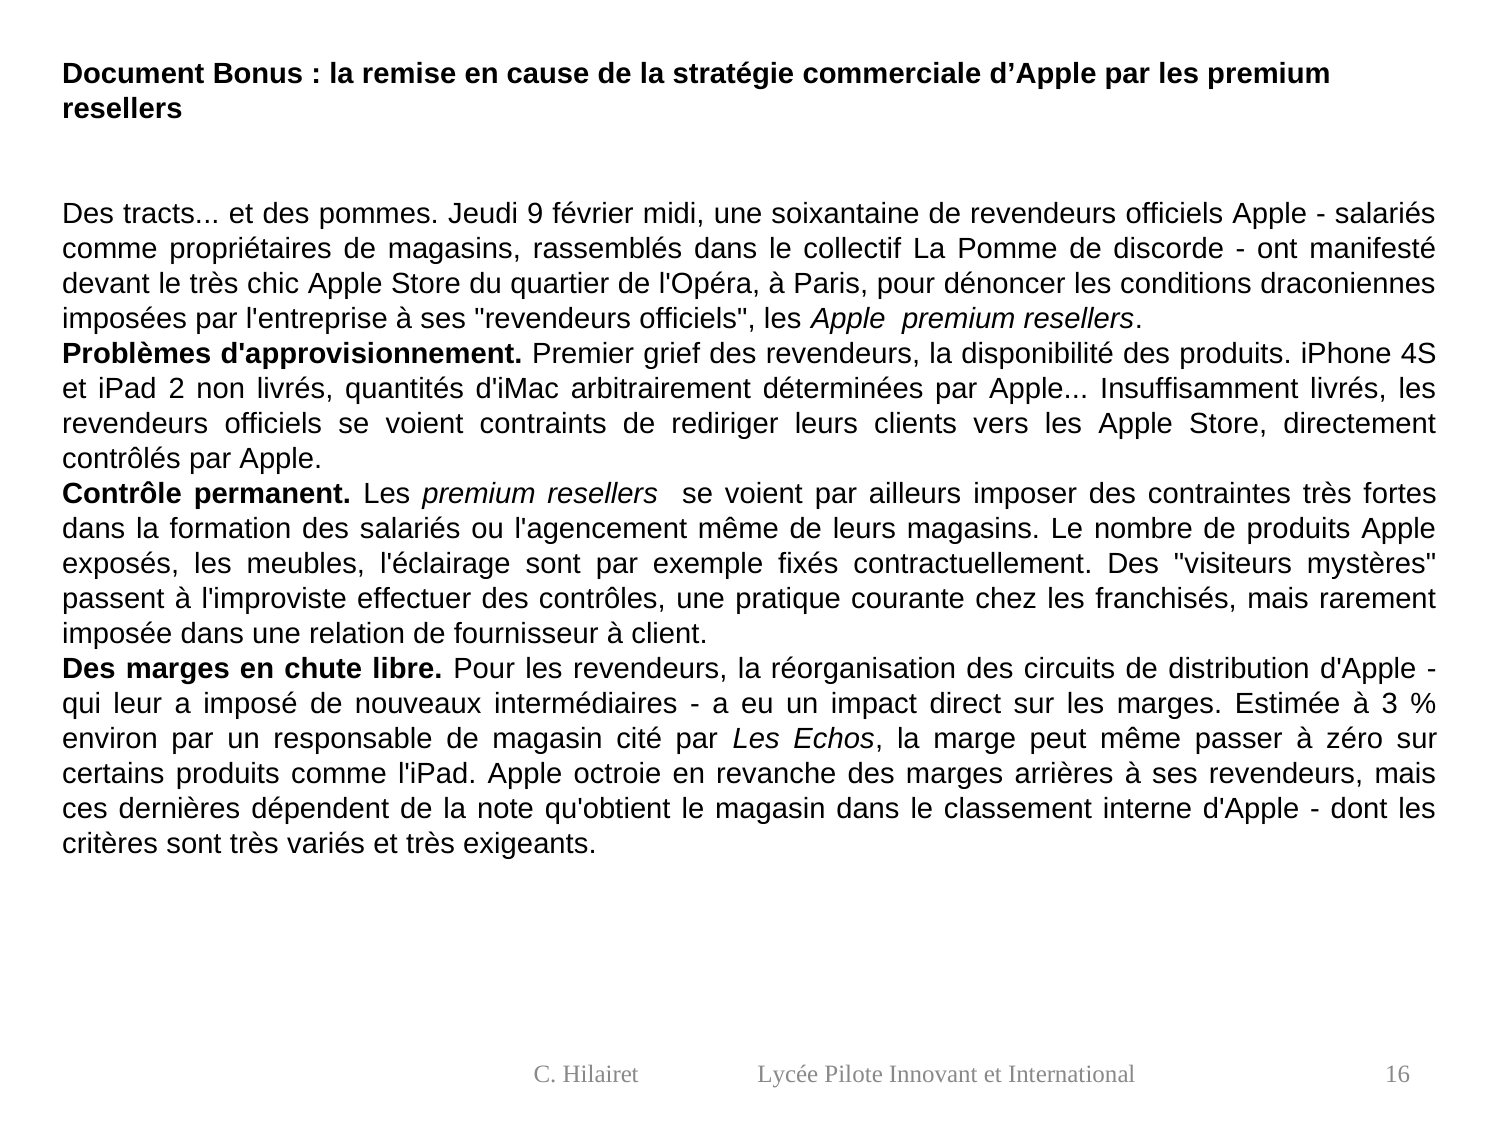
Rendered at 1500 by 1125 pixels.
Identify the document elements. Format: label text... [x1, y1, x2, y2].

text_box Document Bonus : la remise en cause de la stratégie commerciale d’Apple par les premium resellers Des tracts... et des pommes. Jeudi 9 février midi, une soixantaine de revendeurs officiels Apple - salariés comme propriétaires de magasins, rassemblés dans le collectif La Pomme de discorde - ont manifesté devant le très chic Apple Store du quartier de l'Opéra, à Paris, pour dénoncer les conditions draconiennes imposées par l'entreprise à ses "revendeurs officiels", les Apple premium resellers. Problèmes d'approvisionnement. Premier grief des revendeurs, la disponibilité des produits. iPhone 4S et iPad 2 non livrés, quantités d'iMac arbitrairement déterminées par Apple... Insuffisamment livrés, les revendeurs officiels se voient contraints de rediriger leurs clients vers les Apple Store, directement contrôlés par Apple. Contrôle permanent. Les premium resellers se voient par ailleurs imposer des contraintes très fortes dans la formation des salariés ou l'agencement même de leurs magasins. Le nombre de produits Apple exposés, les meubles, l'éclairage sont par exemple fixés contractuellement. Des "visiteurs mystères" passent à l'improviste effectuer des contrôles, une pratique courante chez les franchisés, mais rarement imposée dans une relation de fournisseur à client. Des marges en chute libre. Pour les revendeurs, la réorganisation des circuits de distribution d'Apple - qui leur a imposé de nouveaux intermédiaires - a eu un impact direct sur les marges. Estimée à 3 % environ par un responsable de magasin cité par Les Echos, la marge peut même passer à zéro sur certains produits comme l'iPad. Apple octroie en revanche des marges arrières à ses revendeurs, mais ces dernières dépendent de la note qu'obtient le magasin dans le classement interne d'Apple - dont les critères sont très variés et très exigeants. [47, 47, 1454, 867]
text_box C. Hilairet Lycée Pilote Innovant et International [512, 1042, 1158, 1103]
text_box <numéro> [1158, 1042, 1426, 1103]
